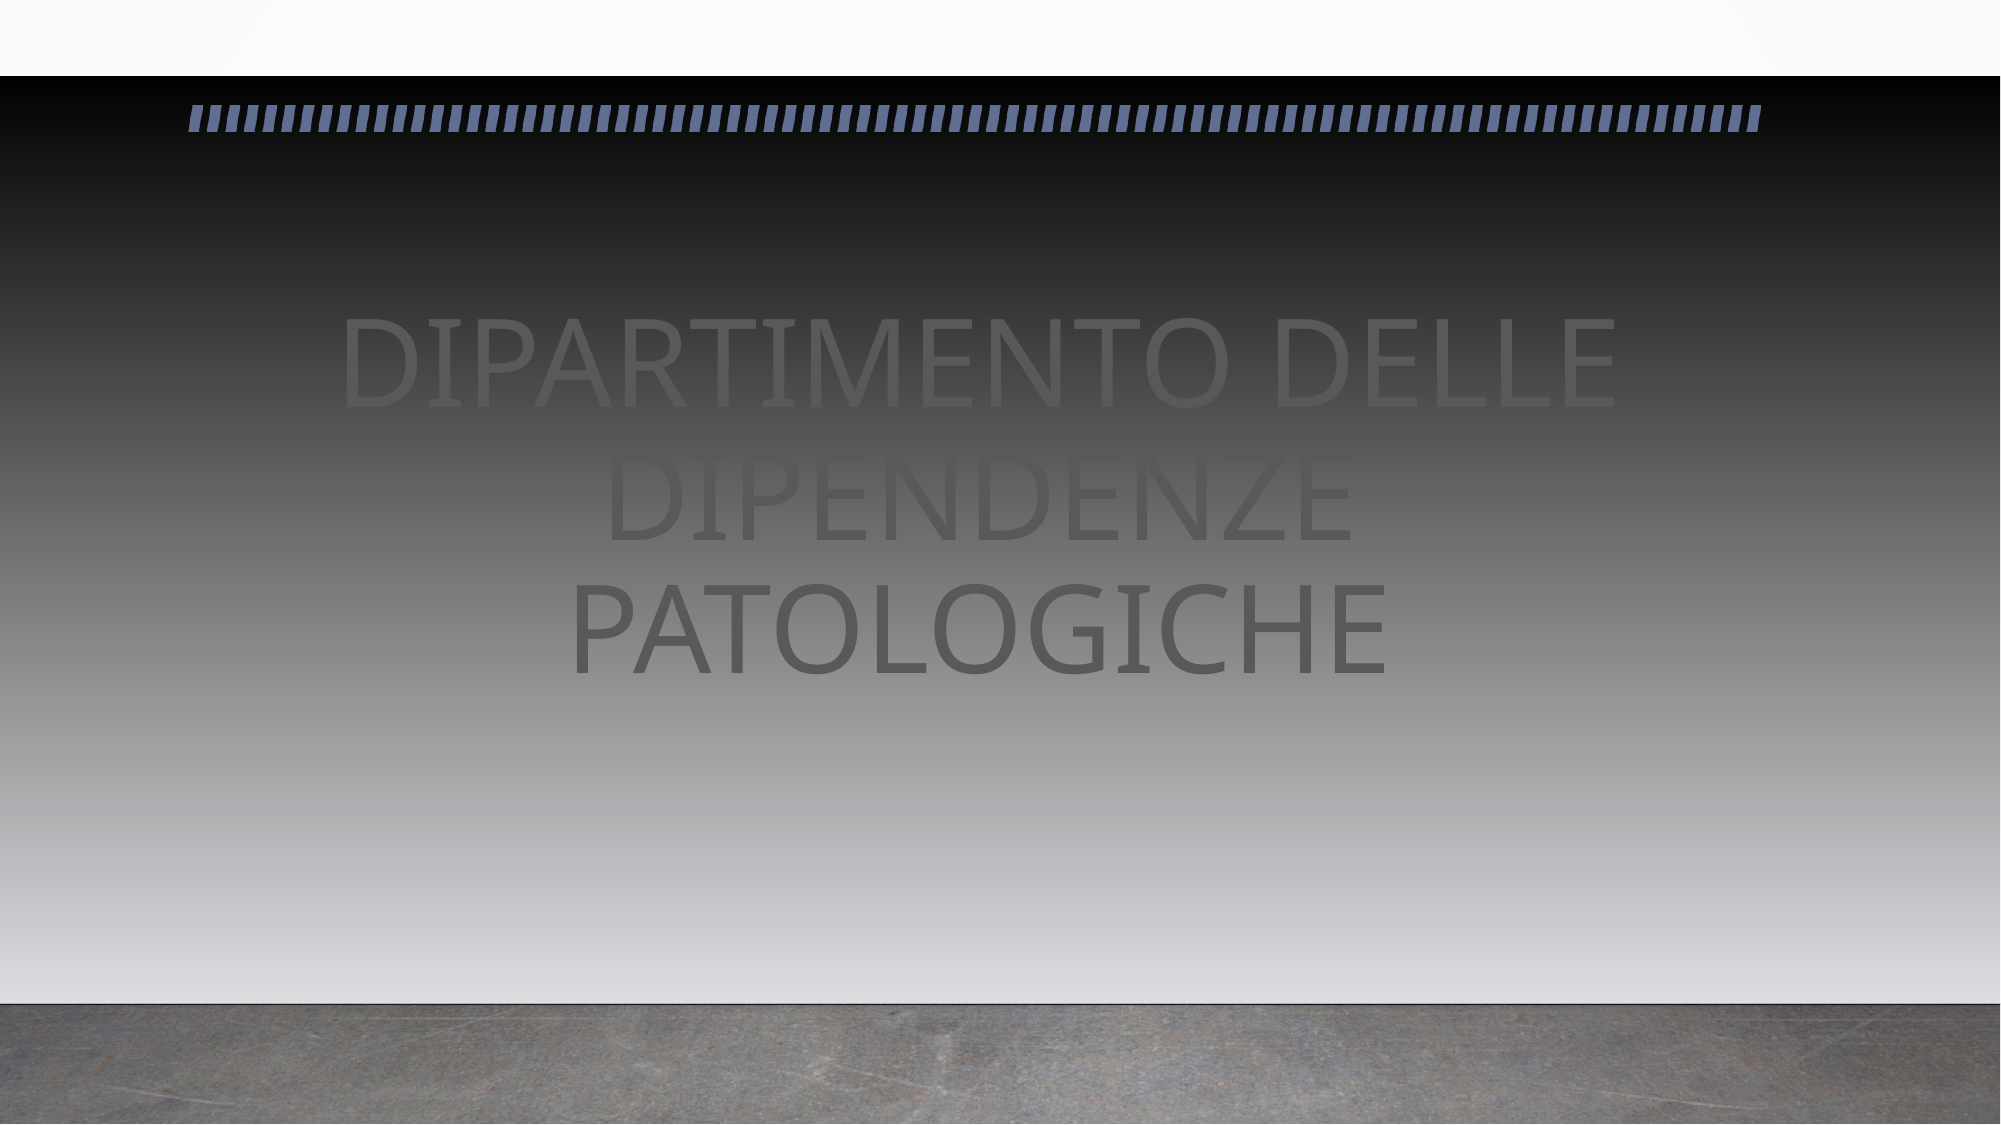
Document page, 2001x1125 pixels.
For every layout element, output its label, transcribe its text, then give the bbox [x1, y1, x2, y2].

title DIPARTIMENTO DELLE DIPENDENZE PATOLOGICHE [194, 265, 1765, 701]
